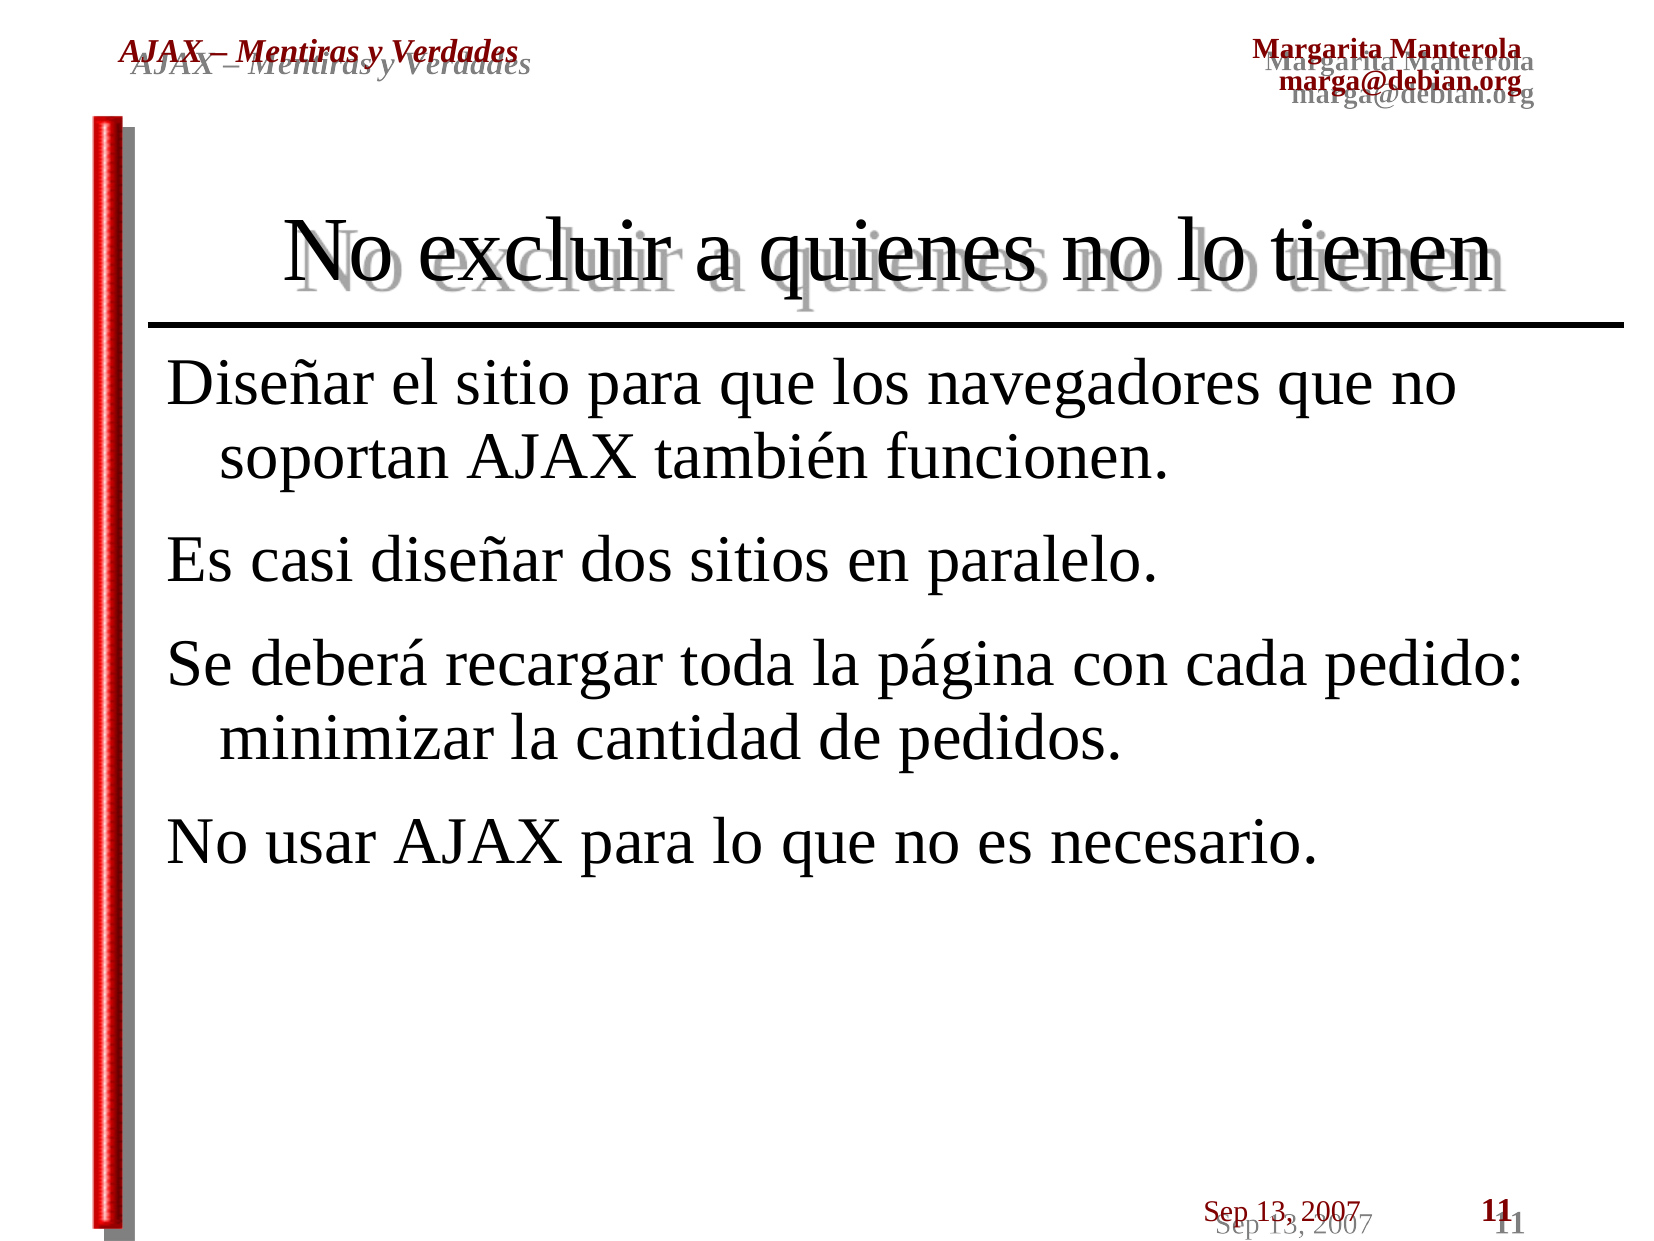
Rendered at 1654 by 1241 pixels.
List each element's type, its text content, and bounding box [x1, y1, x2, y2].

picture [94, 117, 122, 1228]
list Diseñar el sitio para que los navegadores que no soportan AJAX también funcionen. Es casi diseñar dos sitios en paralelo. Se deberá recargar toda la página con cada pedido: minimizar la cantidad de pedidos. No usar AJAX para lo que no es necesario. [149, 344, 1654, 1134]
title No excluir a quienes no lo tienen [137, 171, 1642, 327]
